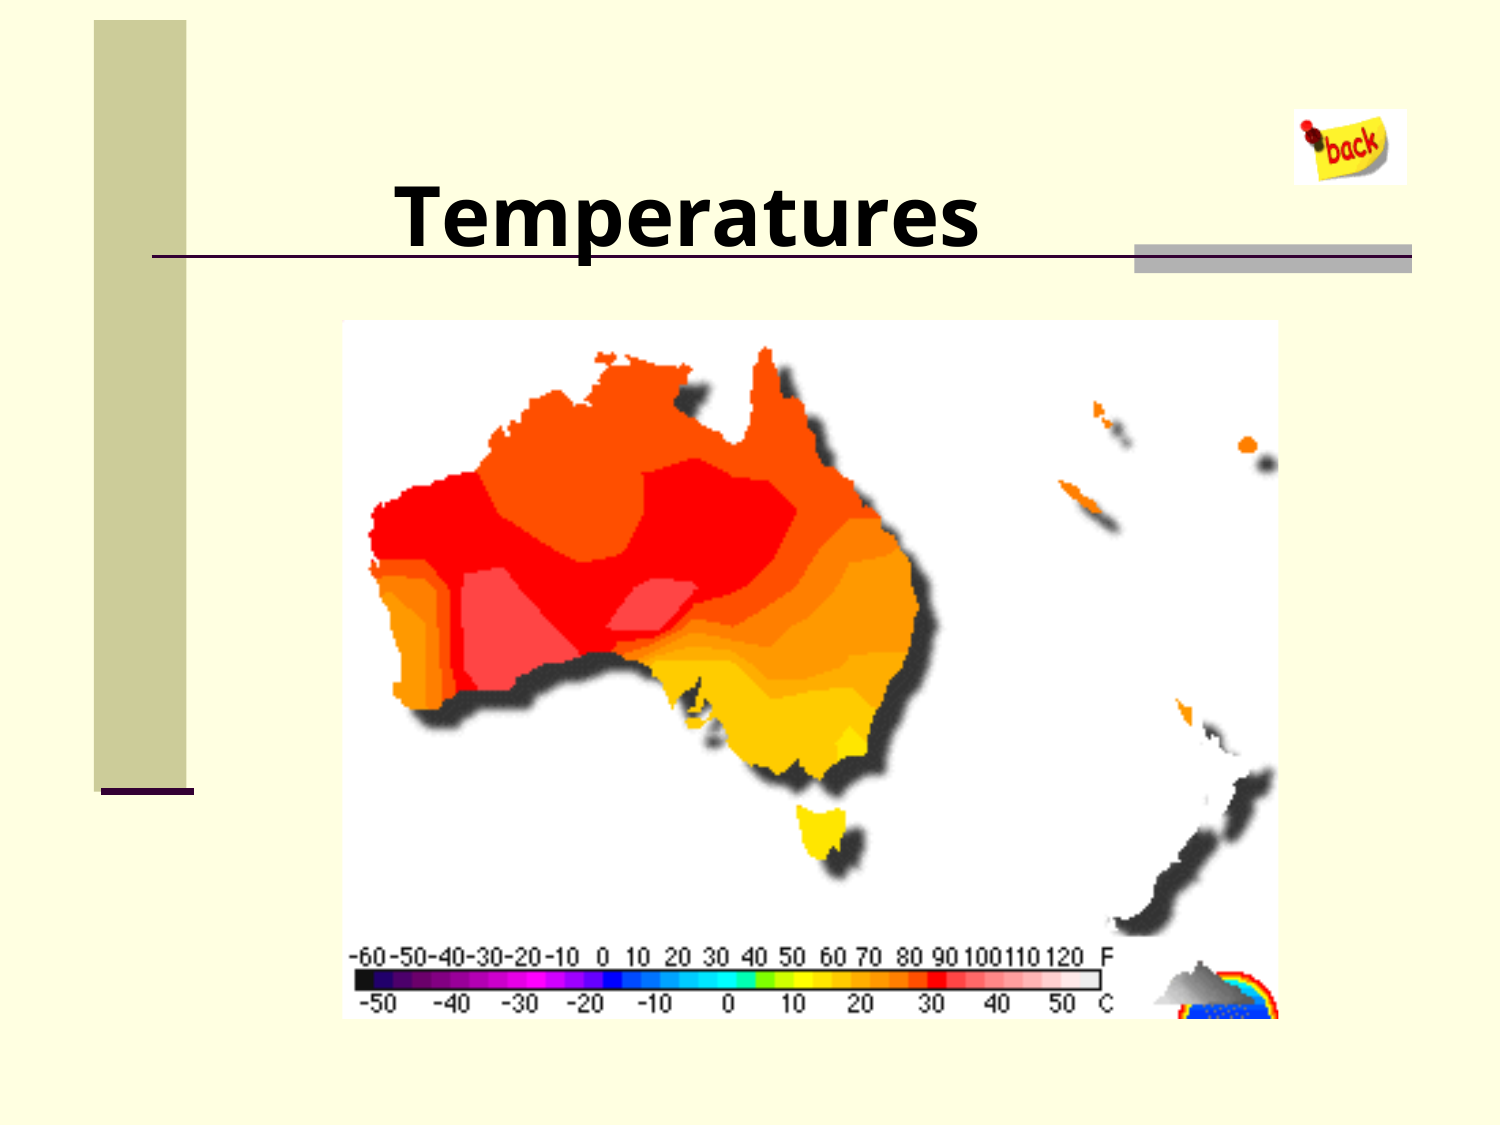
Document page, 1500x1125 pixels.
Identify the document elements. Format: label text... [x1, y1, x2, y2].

chart [342, 320, 1279, 1019]
text_box Temperatures [393, 149, 1004, 267]
picture [1294, 109, 1407, 185]
